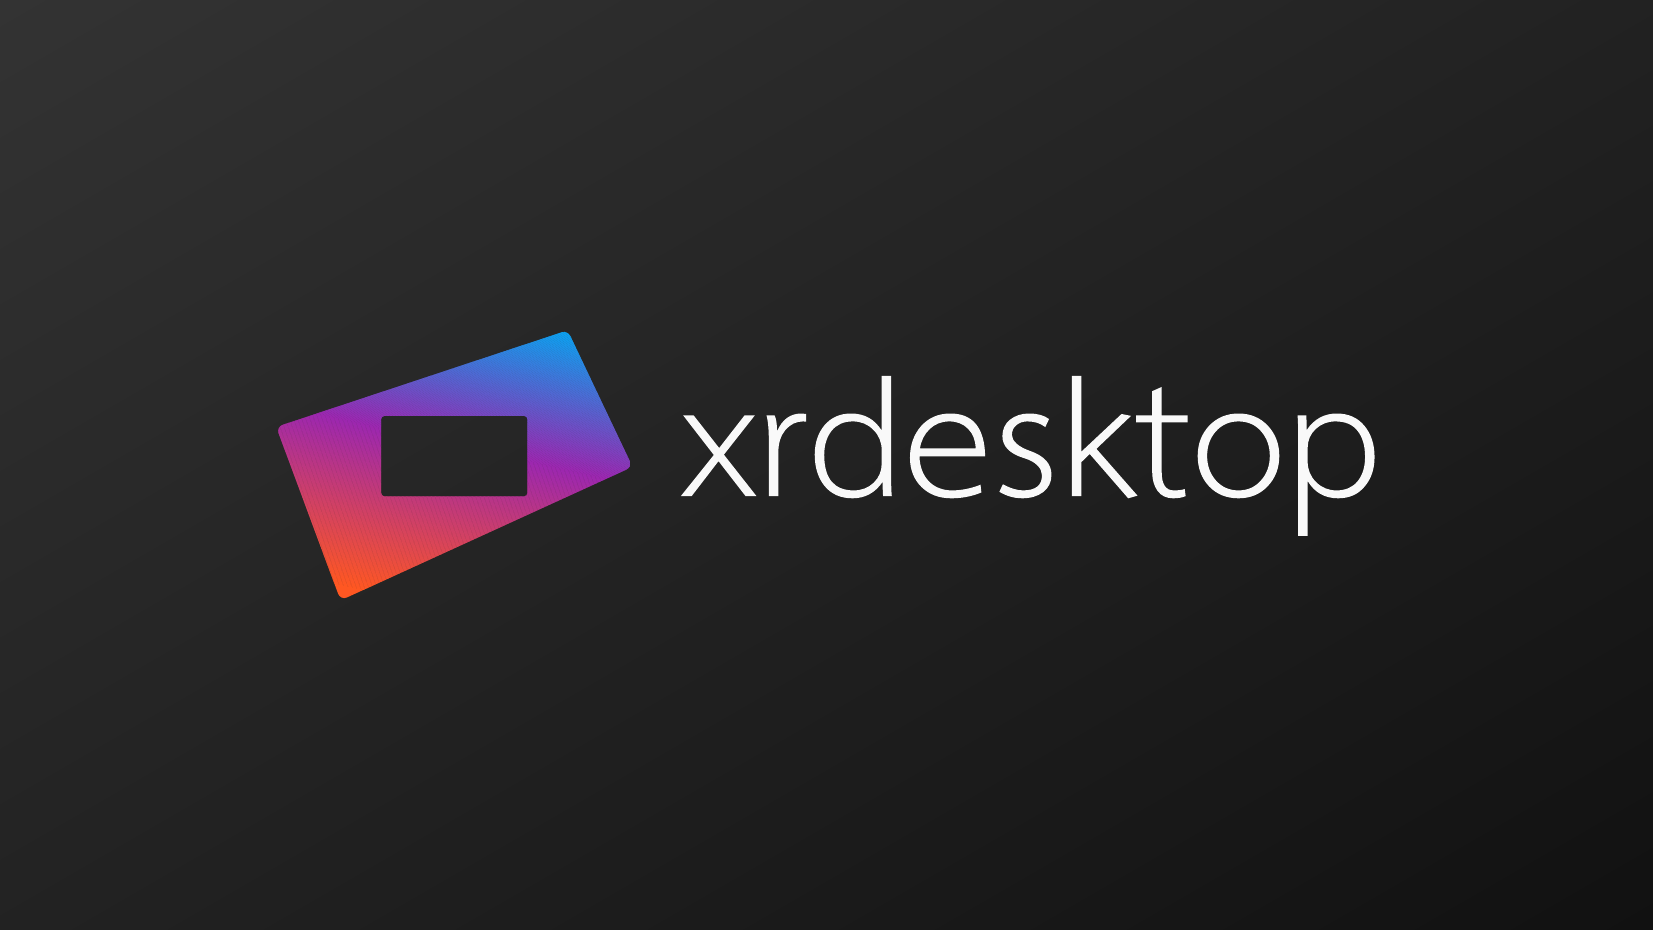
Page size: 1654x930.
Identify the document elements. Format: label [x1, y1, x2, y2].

picture [0, 150, 1653, 780]
